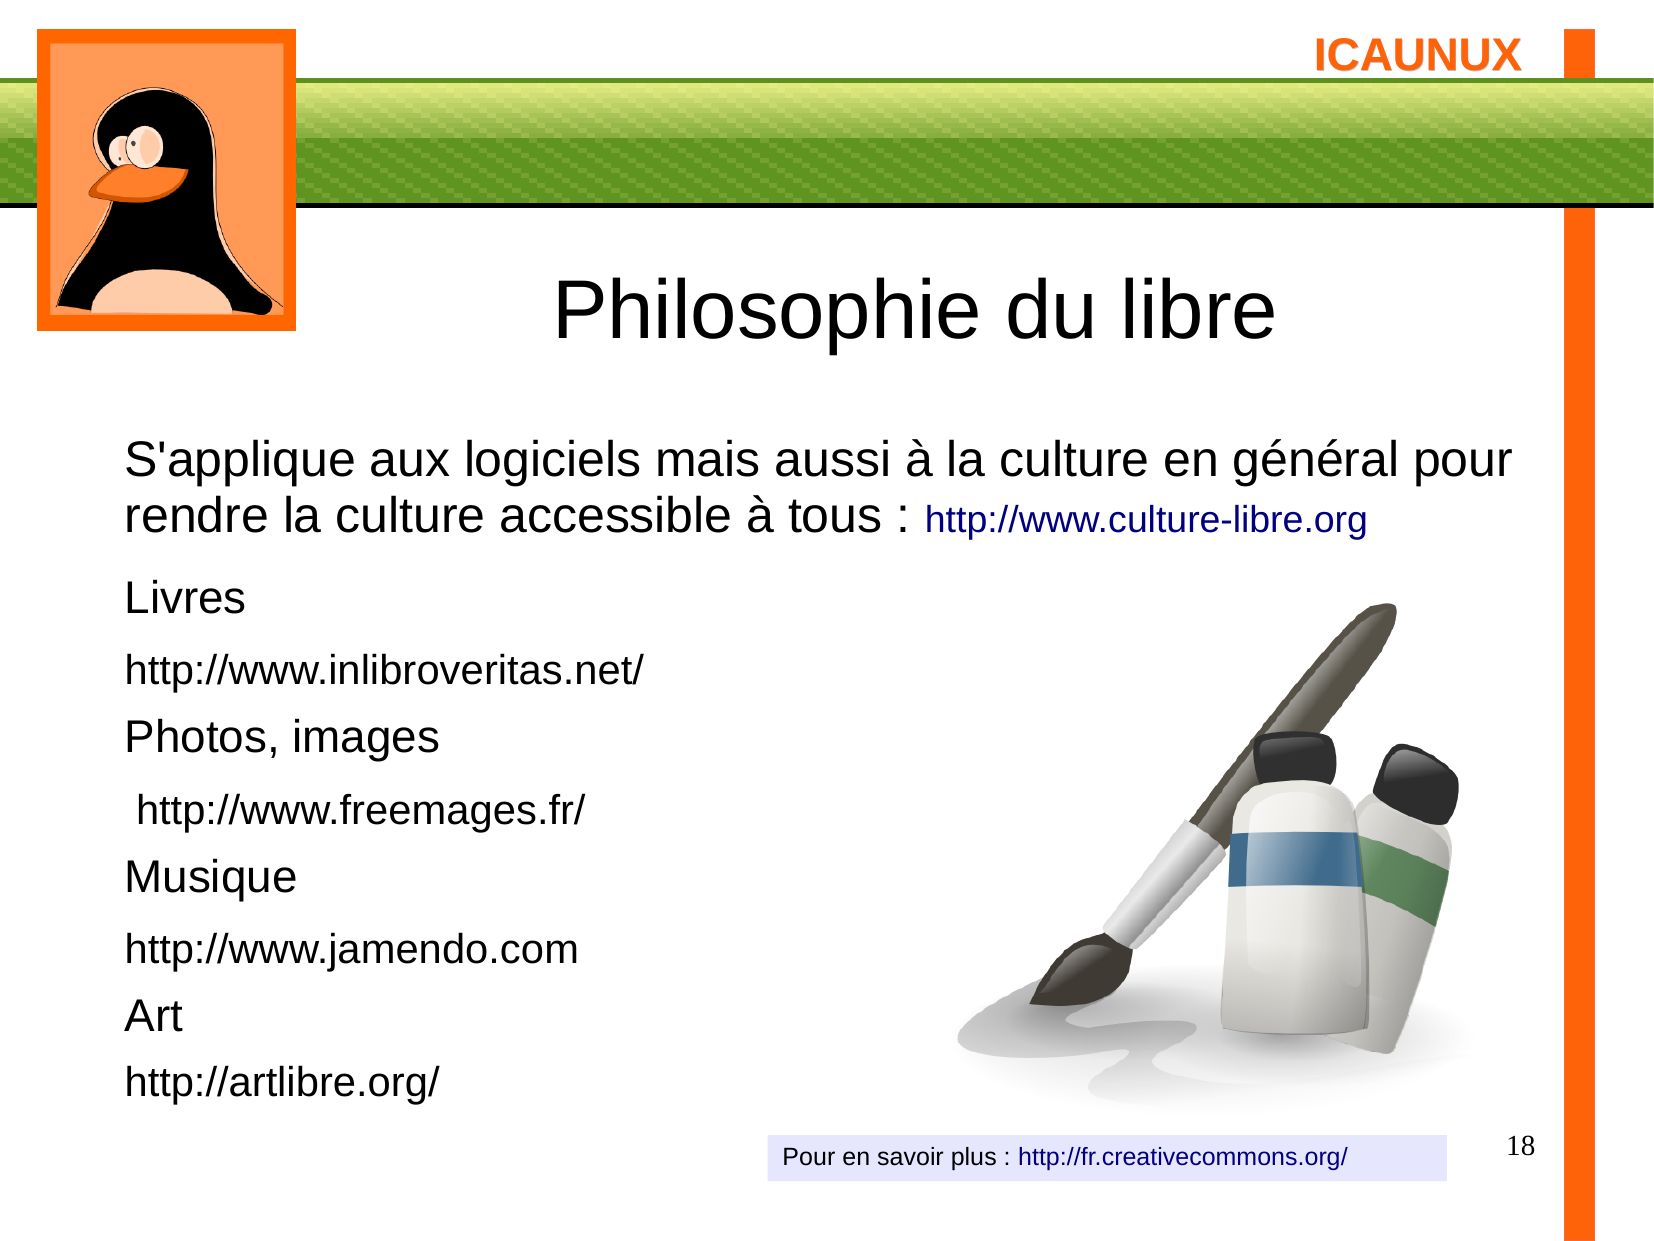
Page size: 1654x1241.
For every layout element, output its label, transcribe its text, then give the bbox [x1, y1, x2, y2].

list S'applique aux logiciels mais aussi à la culture en général pour rendre la culture accessible à tous : http://www.culture-libre.org Livres http://www.inlibroveritas.net/ Photos, images http://www.freemages.fr/ Musique http://www.jamendo.com Art http://artlibre.org/ [124, 431, 1548, 1238]
picture [0, 29, 1654, 331]
picture [944, 590, 1502, 1123]
title Philosophie du libre [324, 235, 1506, 384]
text_box Pour en savoir plus : http://fr.creativecommons.org/ [767, 1135, 1447, 1182]
